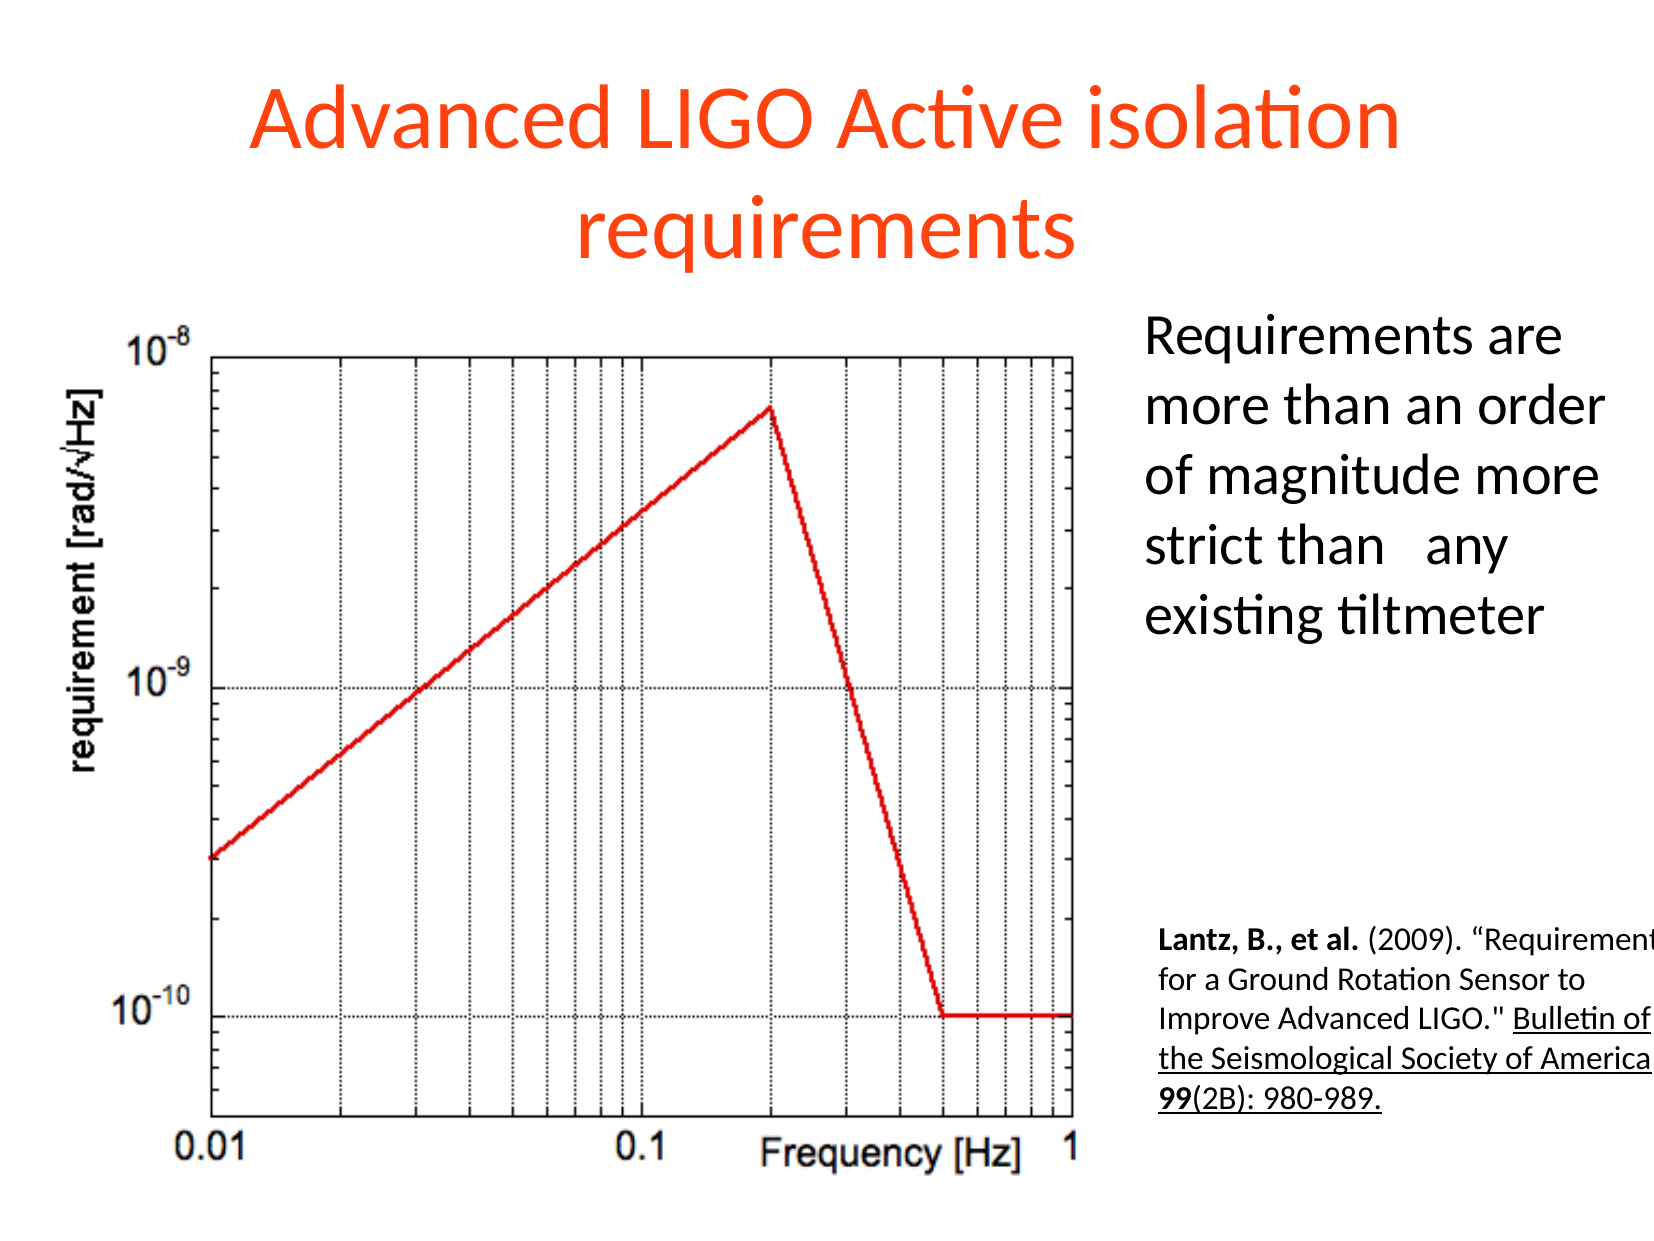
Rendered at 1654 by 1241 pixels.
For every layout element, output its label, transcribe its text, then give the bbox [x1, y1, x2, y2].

picture [41, 297, 1117, 1207]
list Requirements are more than an order of magnitude more strict than any existing tiltmeter [1129, 289, 1654, 1103]
title Advanced LIGO Active isolation requirements [82, 49, 1571, 257]
text_box Lantz, B., et al. (2009). “Requirements for a Ground Rotation Sensor to Improve Advanced LIGO." Bulletin of the Seismological Society of America 99(2B): 980-989. [1143, 909, 1654, 1124]
